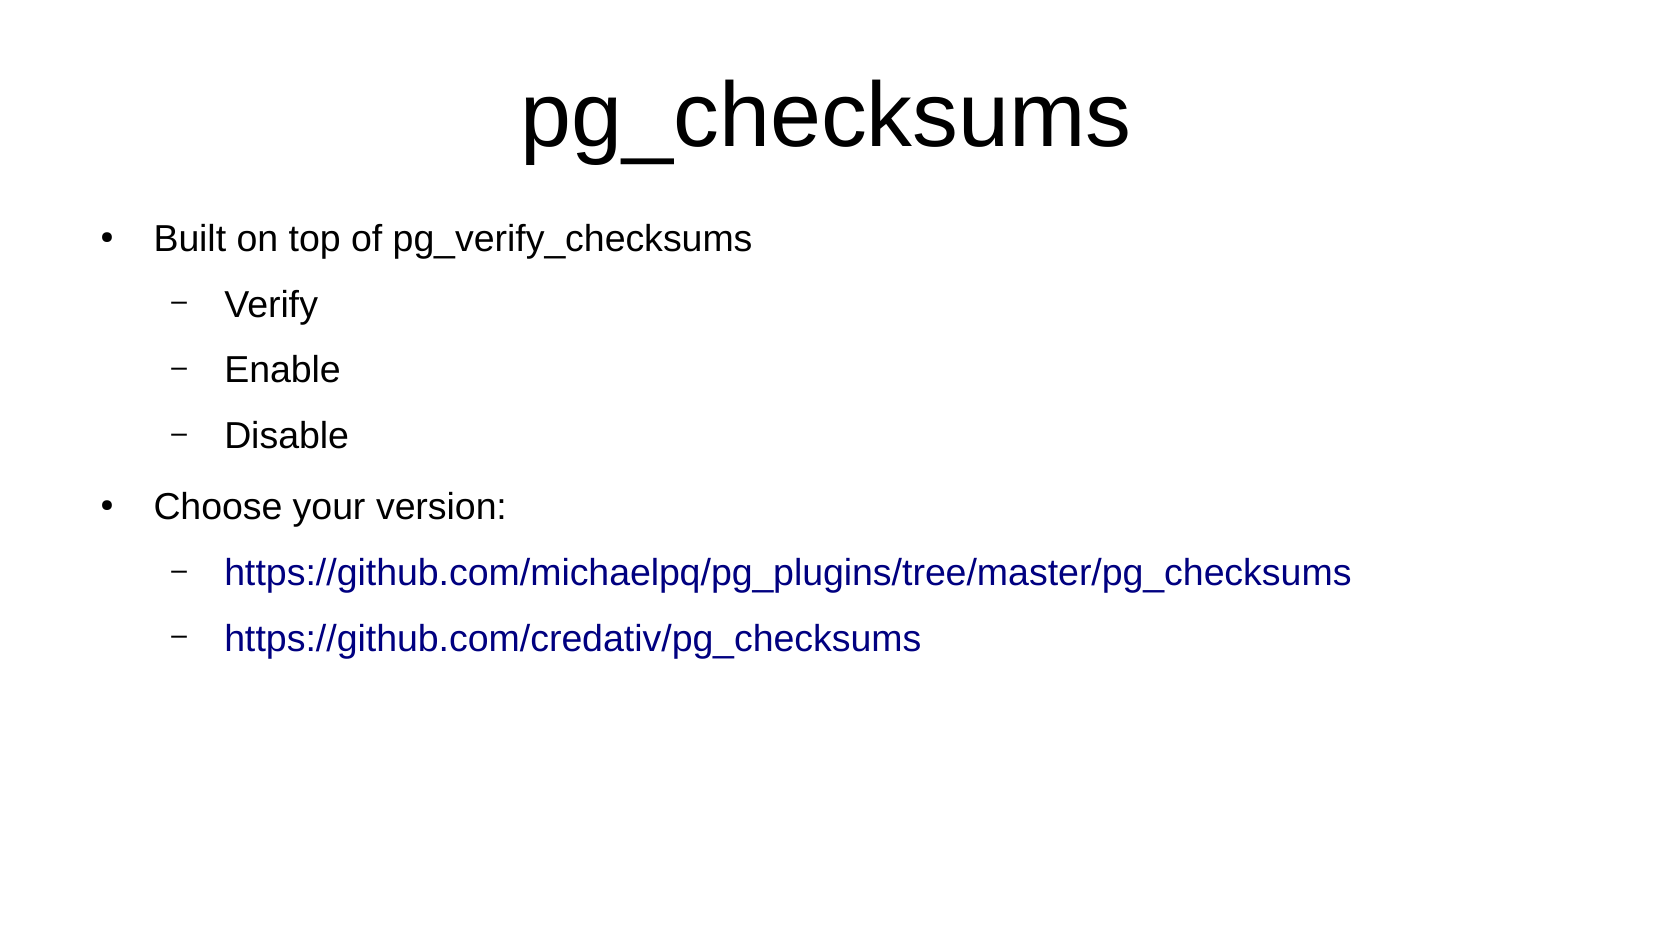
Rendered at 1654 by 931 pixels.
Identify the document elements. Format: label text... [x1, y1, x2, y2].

title pg_checksums [82, 37, 1571, 193]
list Built on top of pg_verify_checksums Verify Enable Disable Choose your version: https://github.com/michaelpq/pg_plugins/tree/master/pg_checksums https://github.com/credativ/pg_checksums [82, 217, 1571, 826]
